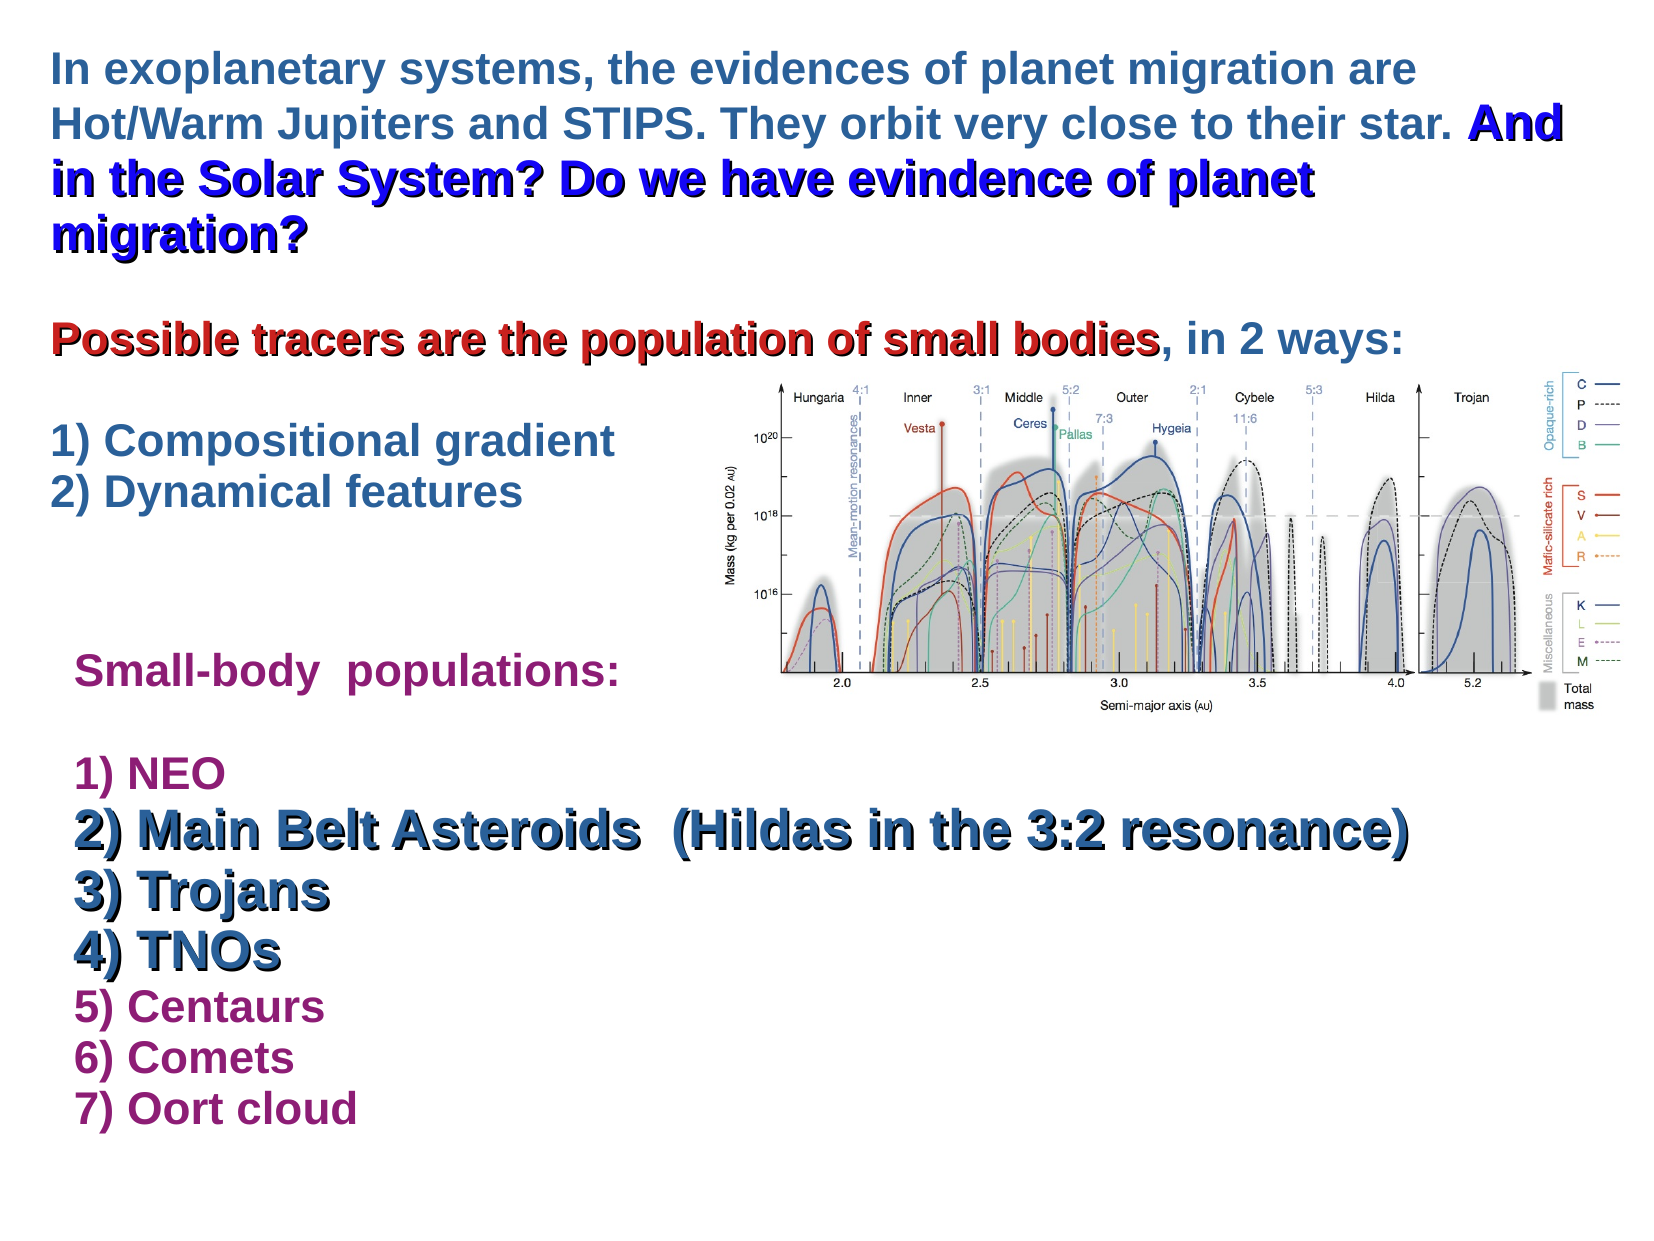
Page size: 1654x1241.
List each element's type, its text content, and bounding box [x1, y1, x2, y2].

text_box In exoplanetary systems, the evidences of planet migration are Hot/Warm Jupiters and STIPS. They orbit very close to their star. And in the Solar System? Do we have evindence of planet migration? Possible tracers are the population of small bodies, in 2 ways: 1) Compositional gradient 2) Dynamical features [35, 35, 1595, 526]
picture [717, 366, 1642, 719]
text_box Small-body populations: 1) NEO 2) Main Belt Asteroids (Hildas in the 3:2 resonance) 3) Trojans 4) TNOs 5) Centaurs 6) Comets 7) Oort cloud [59, 637, 1524, 1142]
